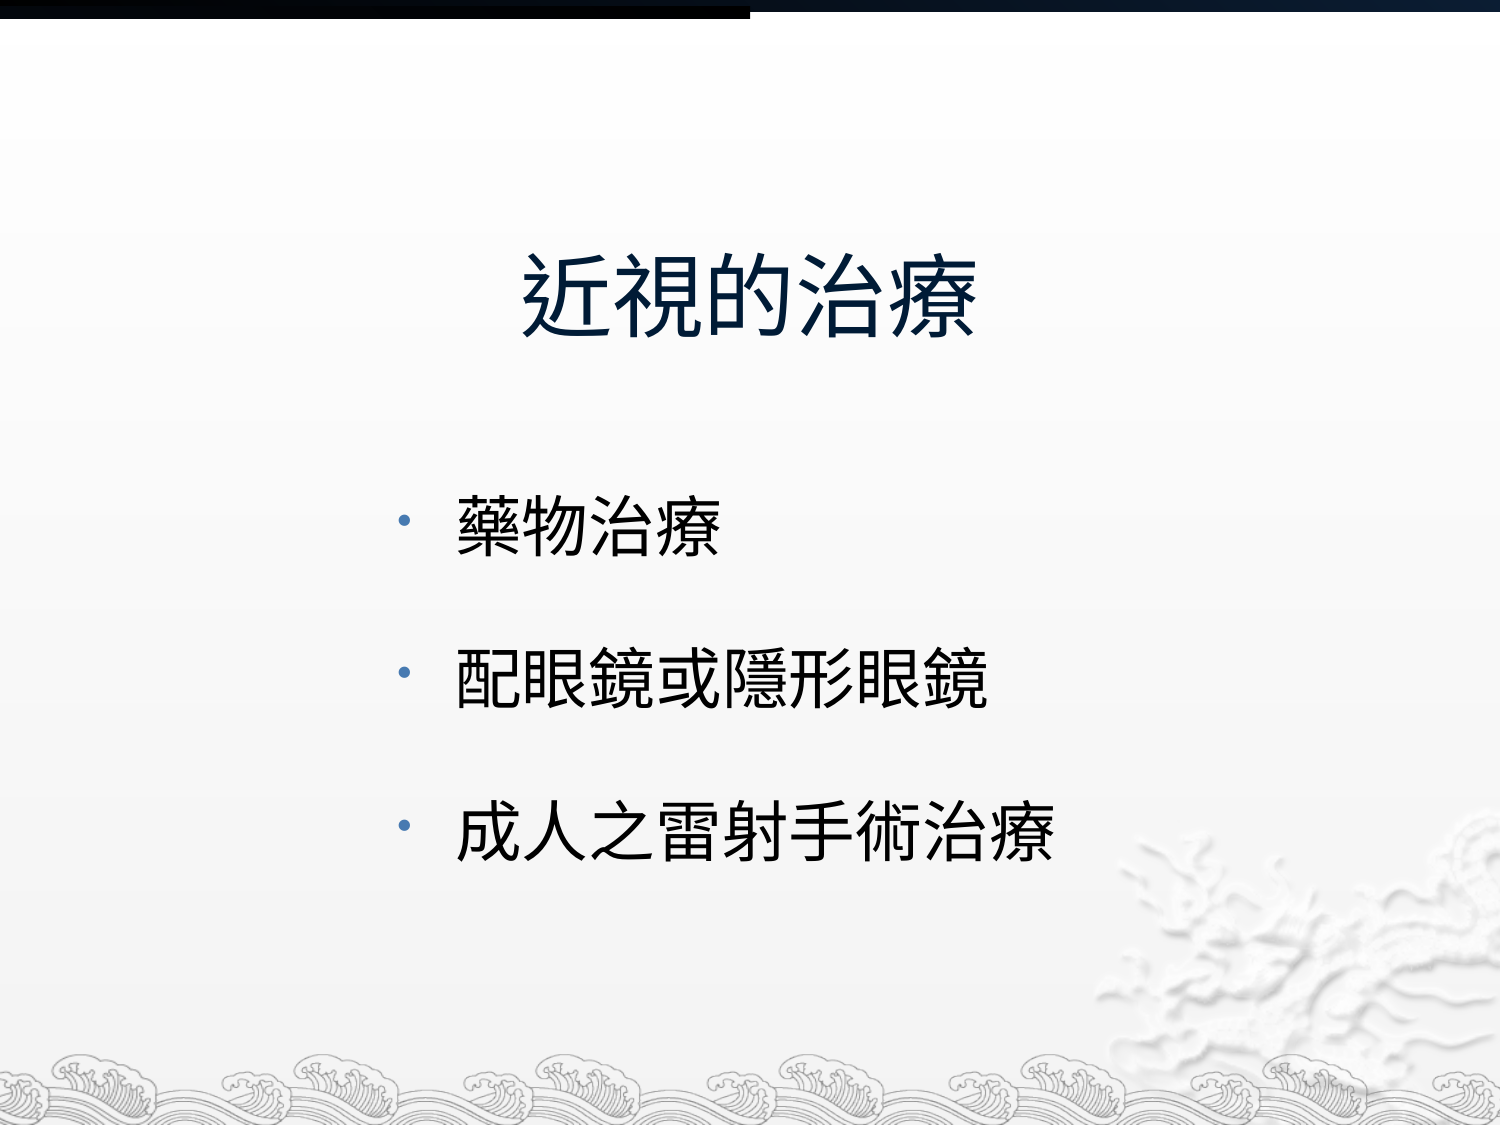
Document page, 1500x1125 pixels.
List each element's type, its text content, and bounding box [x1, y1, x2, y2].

list 藥物治療 配眼鏡或隱形眼鏡 成人之雷射手術治療 [383, 420, 1109, 896]
title 近視的治療 [112, 200, 1388, 388]
